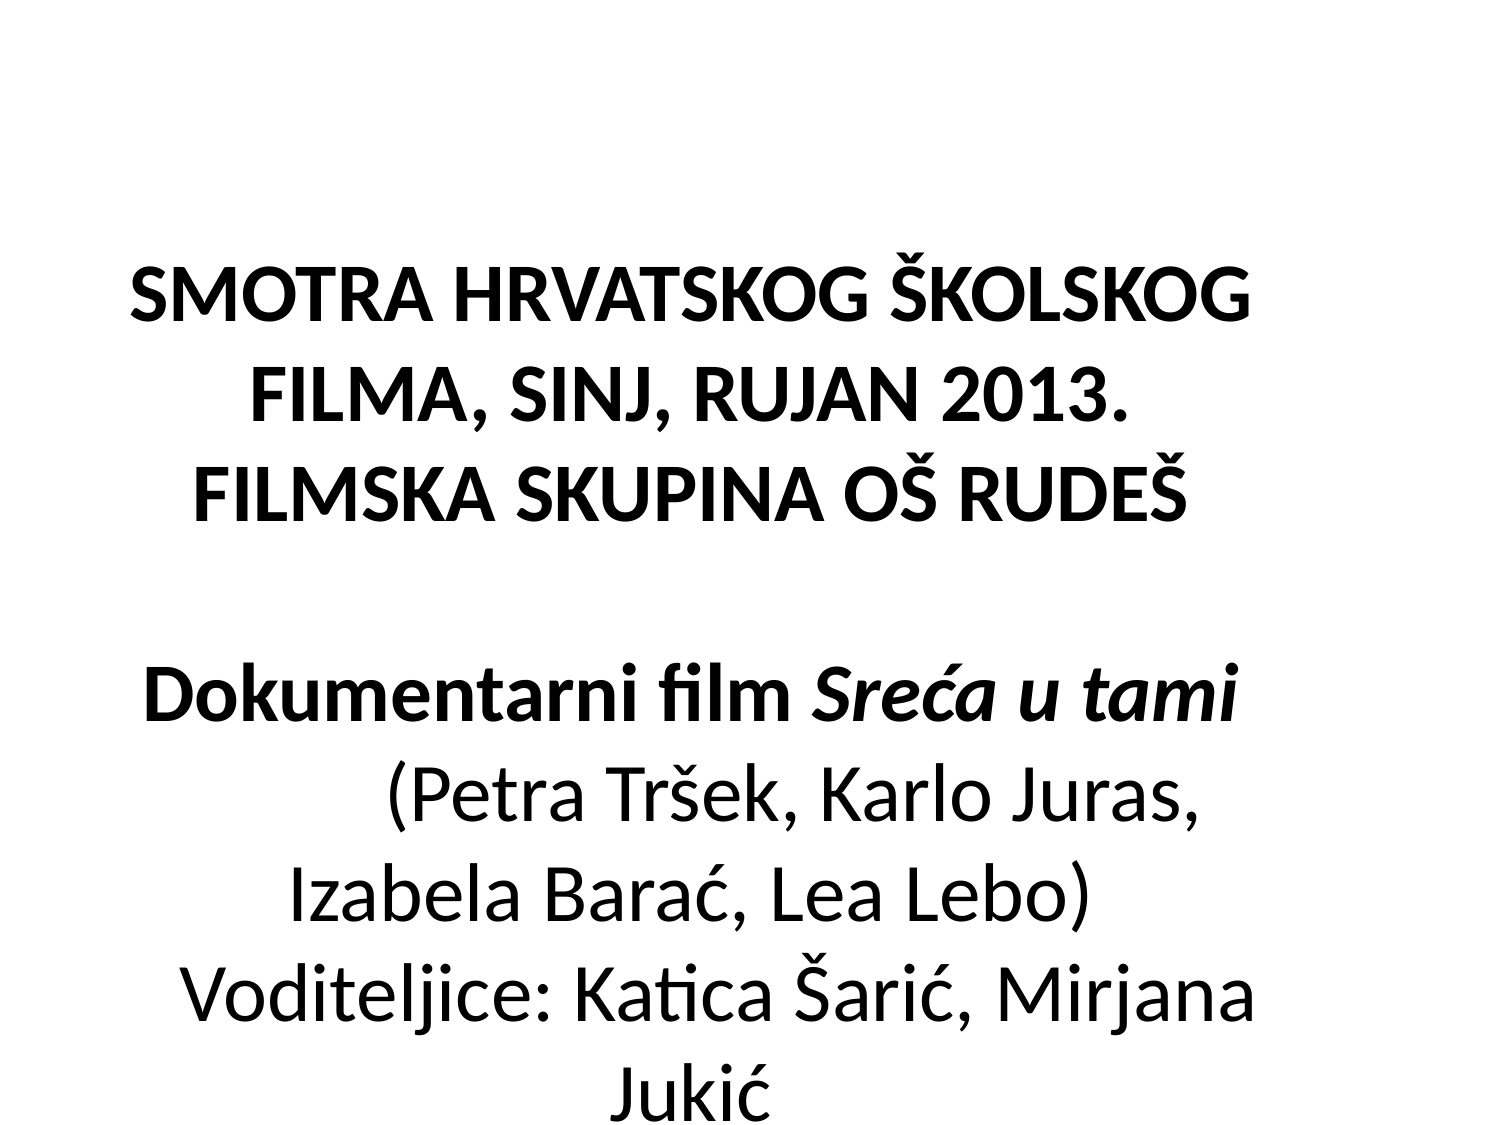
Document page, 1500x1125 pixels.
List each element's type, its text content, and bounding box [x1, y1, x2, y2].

title SMOTRA HRVATSKOG ŠKOLSKOG FILMA, SINJ, RUJAN 2013. FILMSKA SKUPINA OŠ RUDEŠ Dokumentarni film Sreća u tami (Petra Tršek, Karlo Juras, Izabela Barać, Lea Lebo) Voditeljice: Katica Šarić, Mirjana Jukić [76, 30, 1306, 1071]
